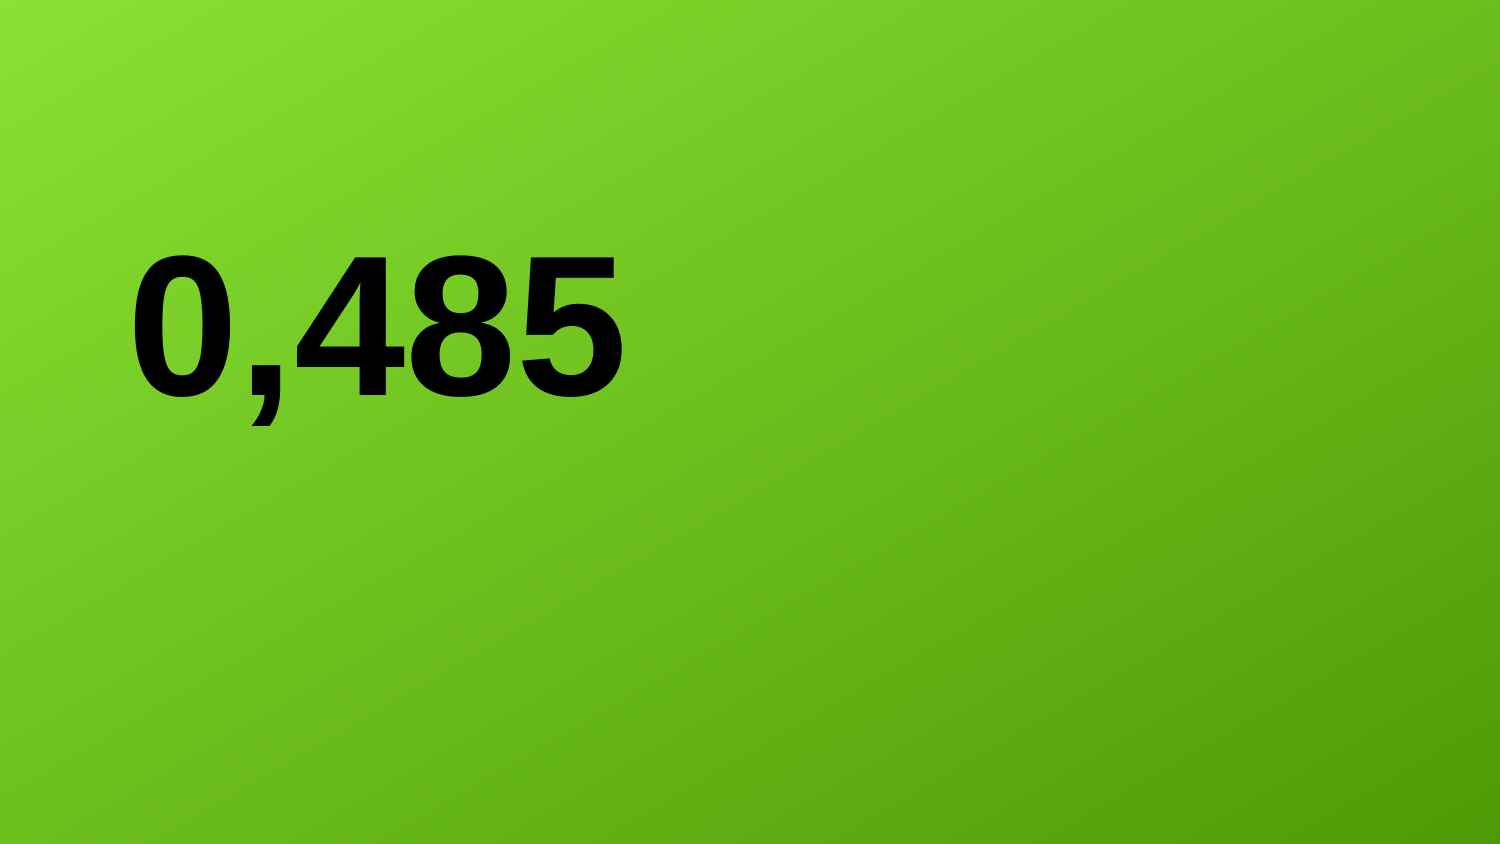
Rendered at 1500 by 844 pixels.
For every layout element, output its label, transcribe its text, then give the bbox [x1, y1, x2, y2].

title 0,485 [112, 259, 1388, 451]
